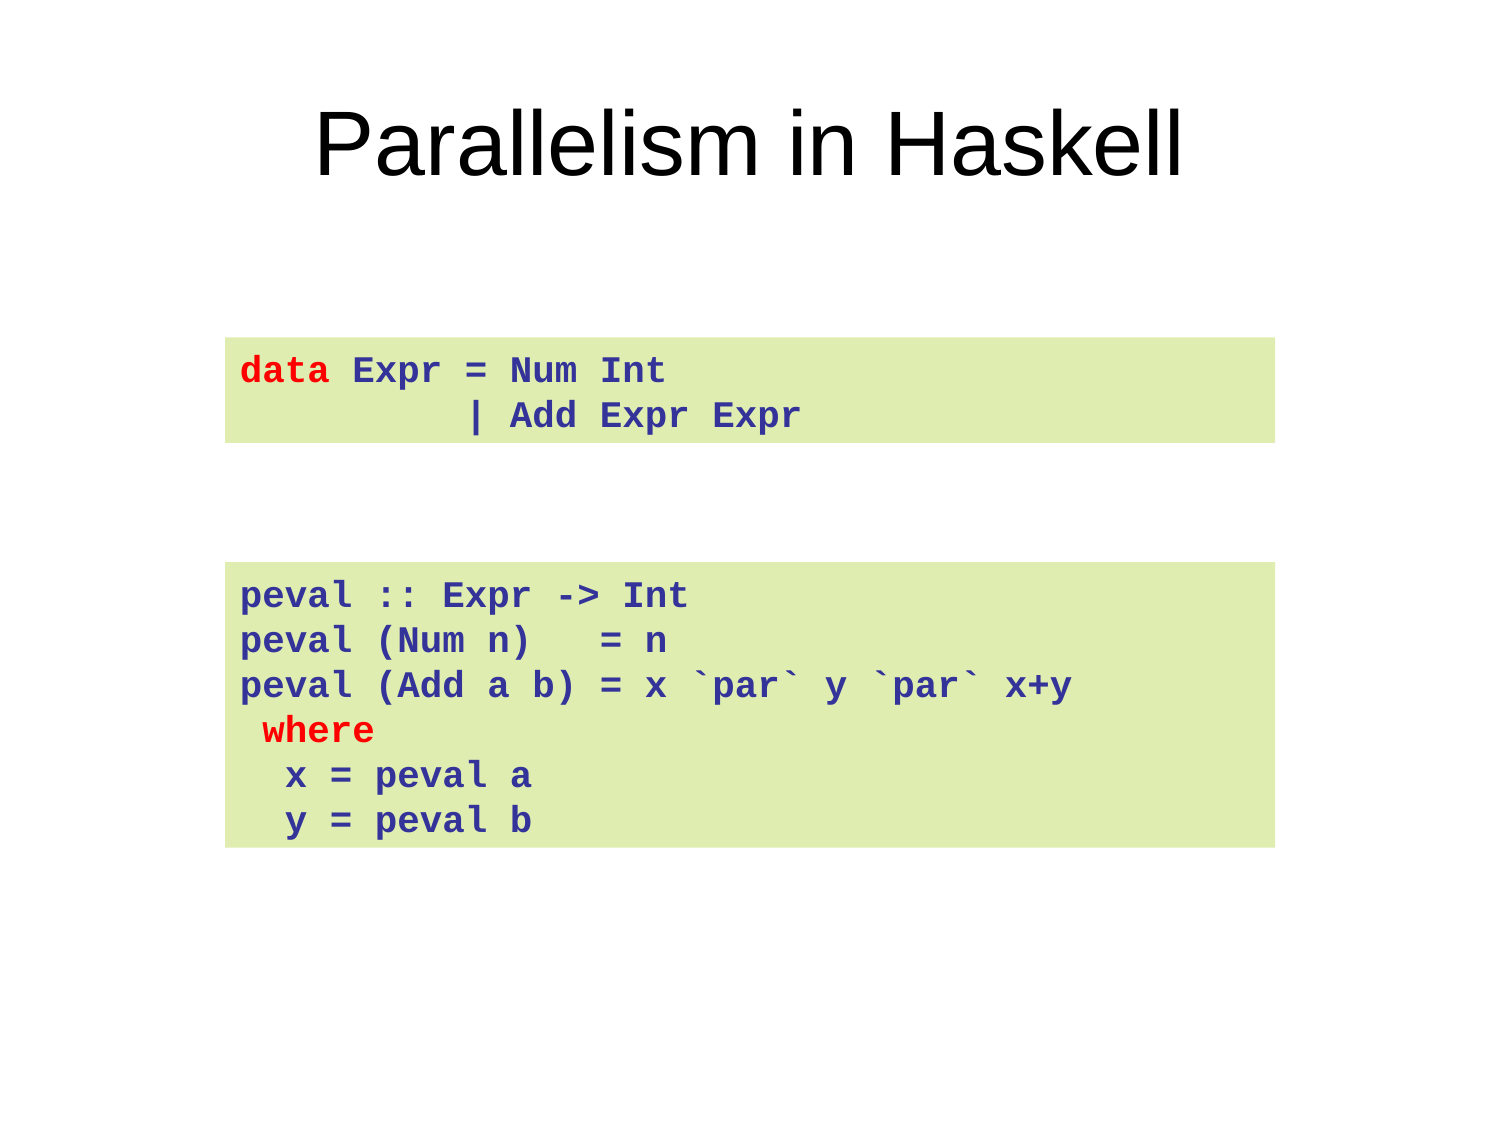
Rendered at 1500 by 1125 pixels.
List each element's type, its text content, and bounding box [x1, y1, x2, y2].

text_box data Expr = Num Int | Add Expr Expr [225, 337, 1276, 443]
text_box peval :: Expr -> Int peval (Num n) = n peval (Add a b) = x `par` y `par` x+y where x = peval a y = peval b [225, 562, 1276, 848]
title Parallelism in Haskell [75, 44, 1426, 233]
